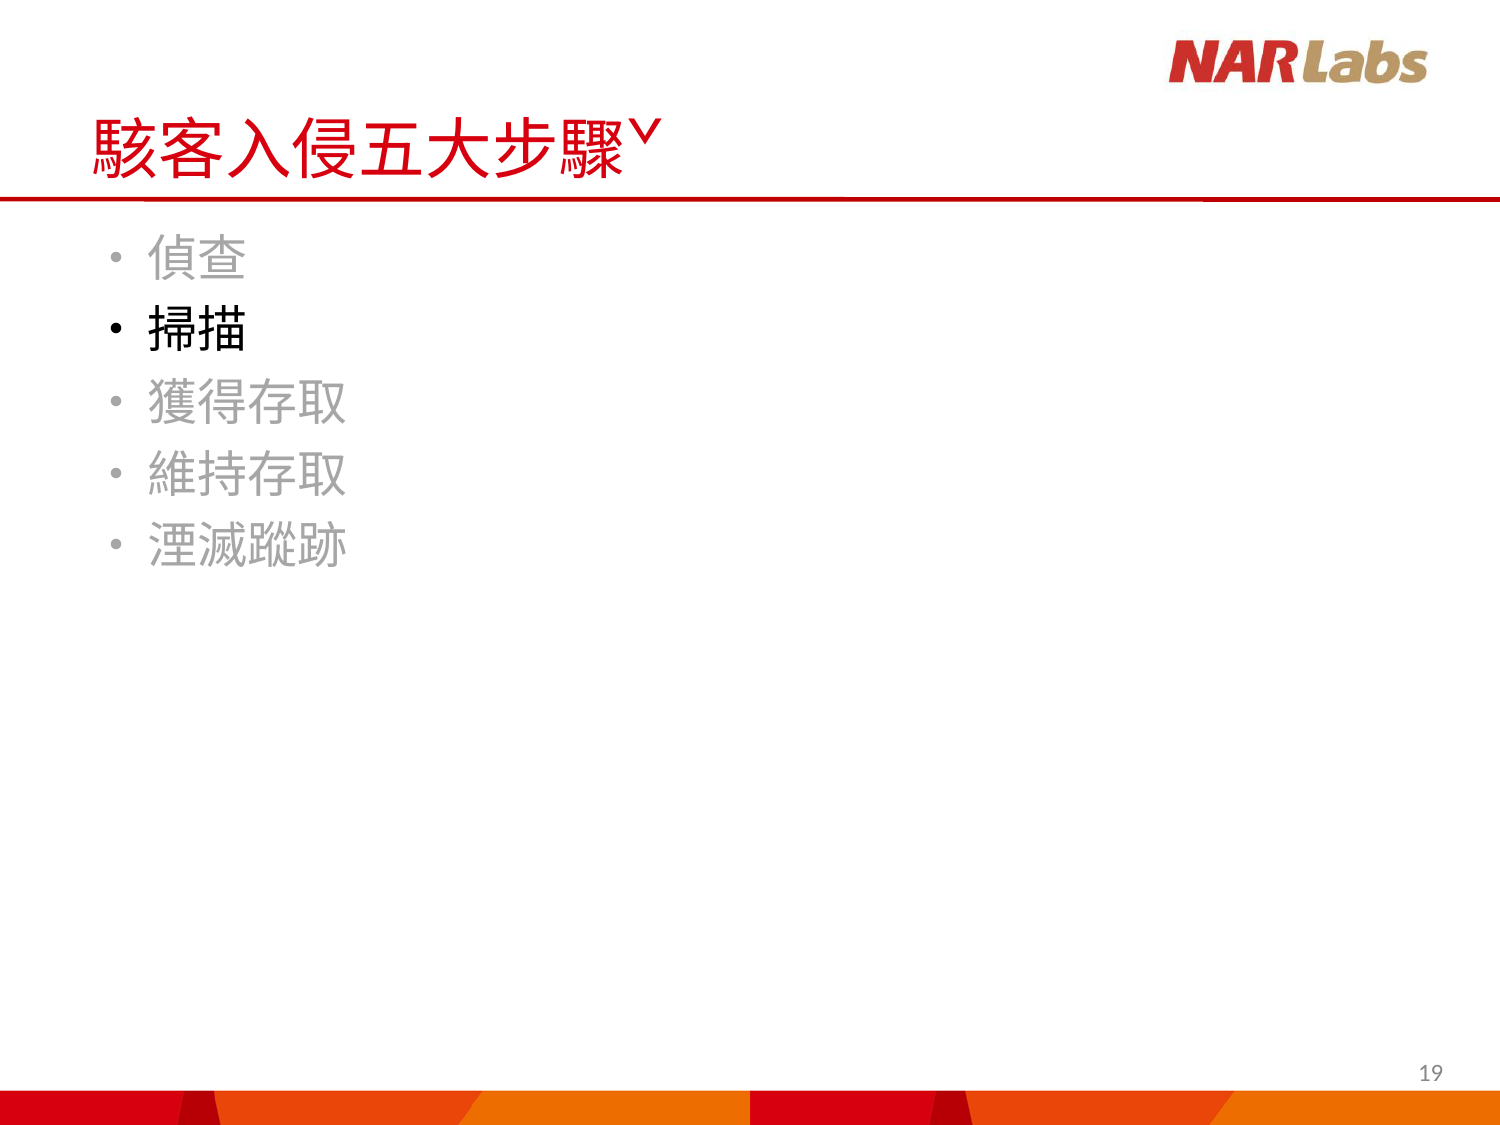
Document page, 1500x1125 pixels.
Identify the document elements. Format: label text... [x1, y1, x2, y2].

text_box • 偵查 • 掃描 • 獲得存取 • 維持存取 • 湮滅蹤跡 [89, 226, 351, 576]
title 駭客入侵五大步驟ˇ [89, 107, 1411, 189]
text_box 11 [1414, 1056, 1448, 1090]
